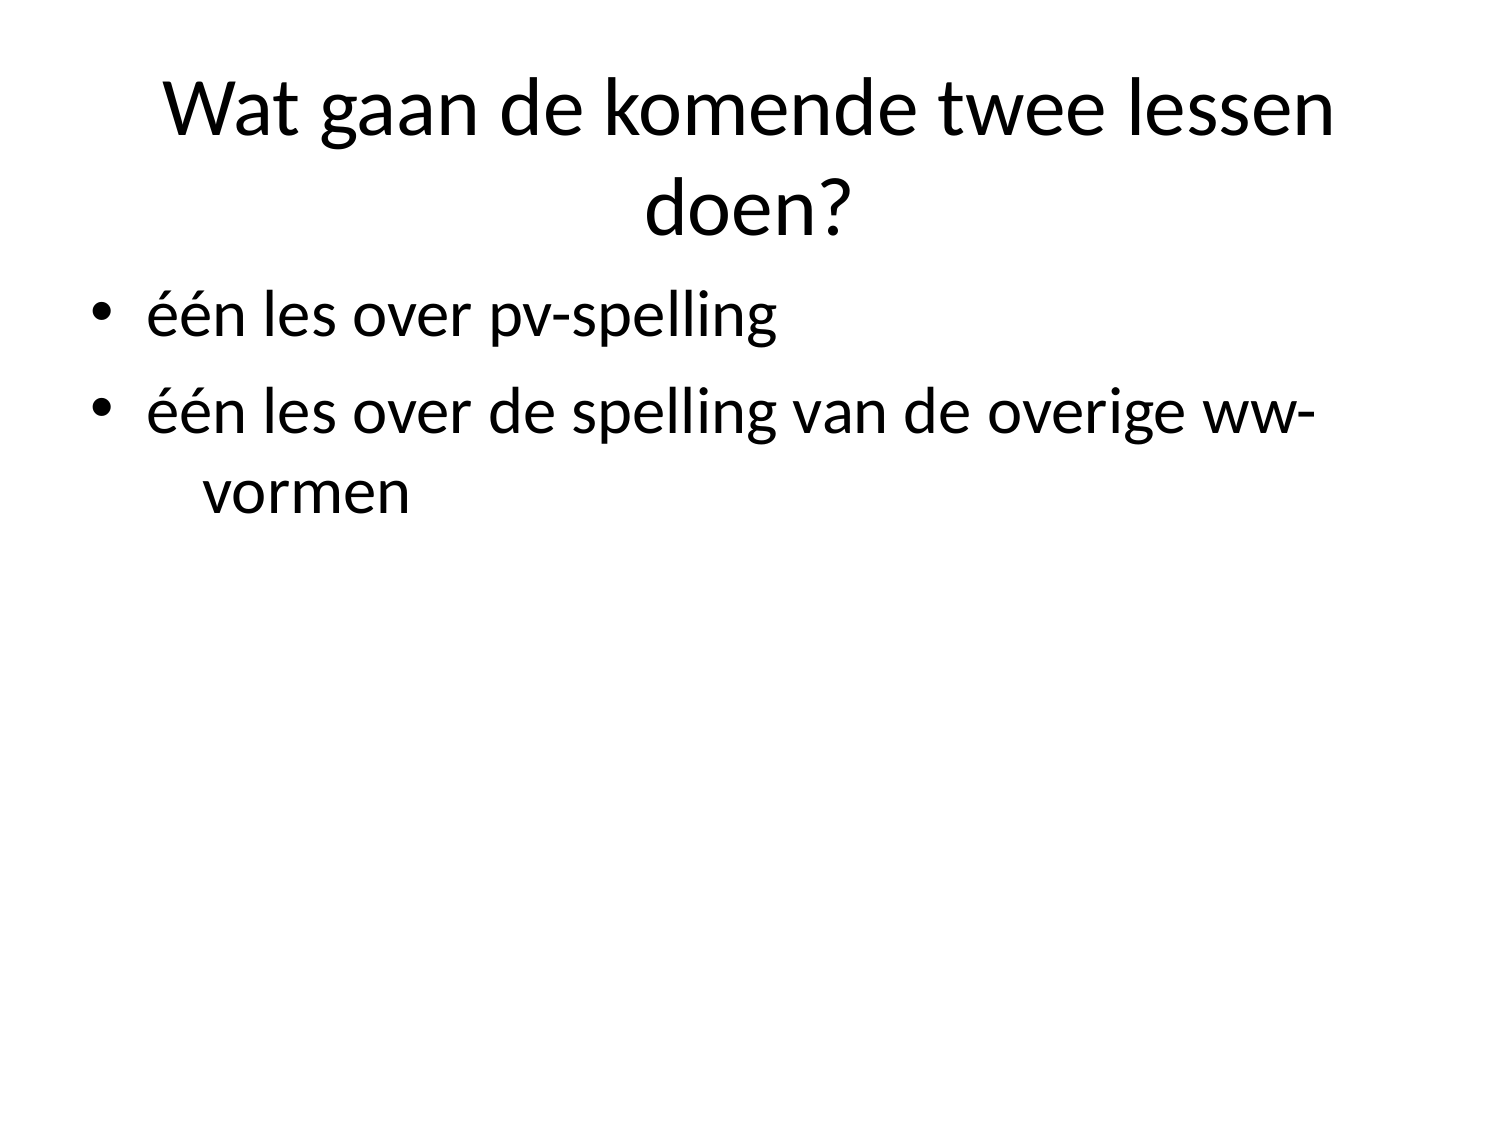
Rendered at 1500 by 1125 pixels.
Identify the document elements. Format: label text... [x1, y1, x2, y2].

title Wat gaan de komende twee lessen doen? [75, 45, 1426, 233]
list één les over pv-spelling één les over de spelling van de overige ww-vormen [75, 262, 1426, 1005]
